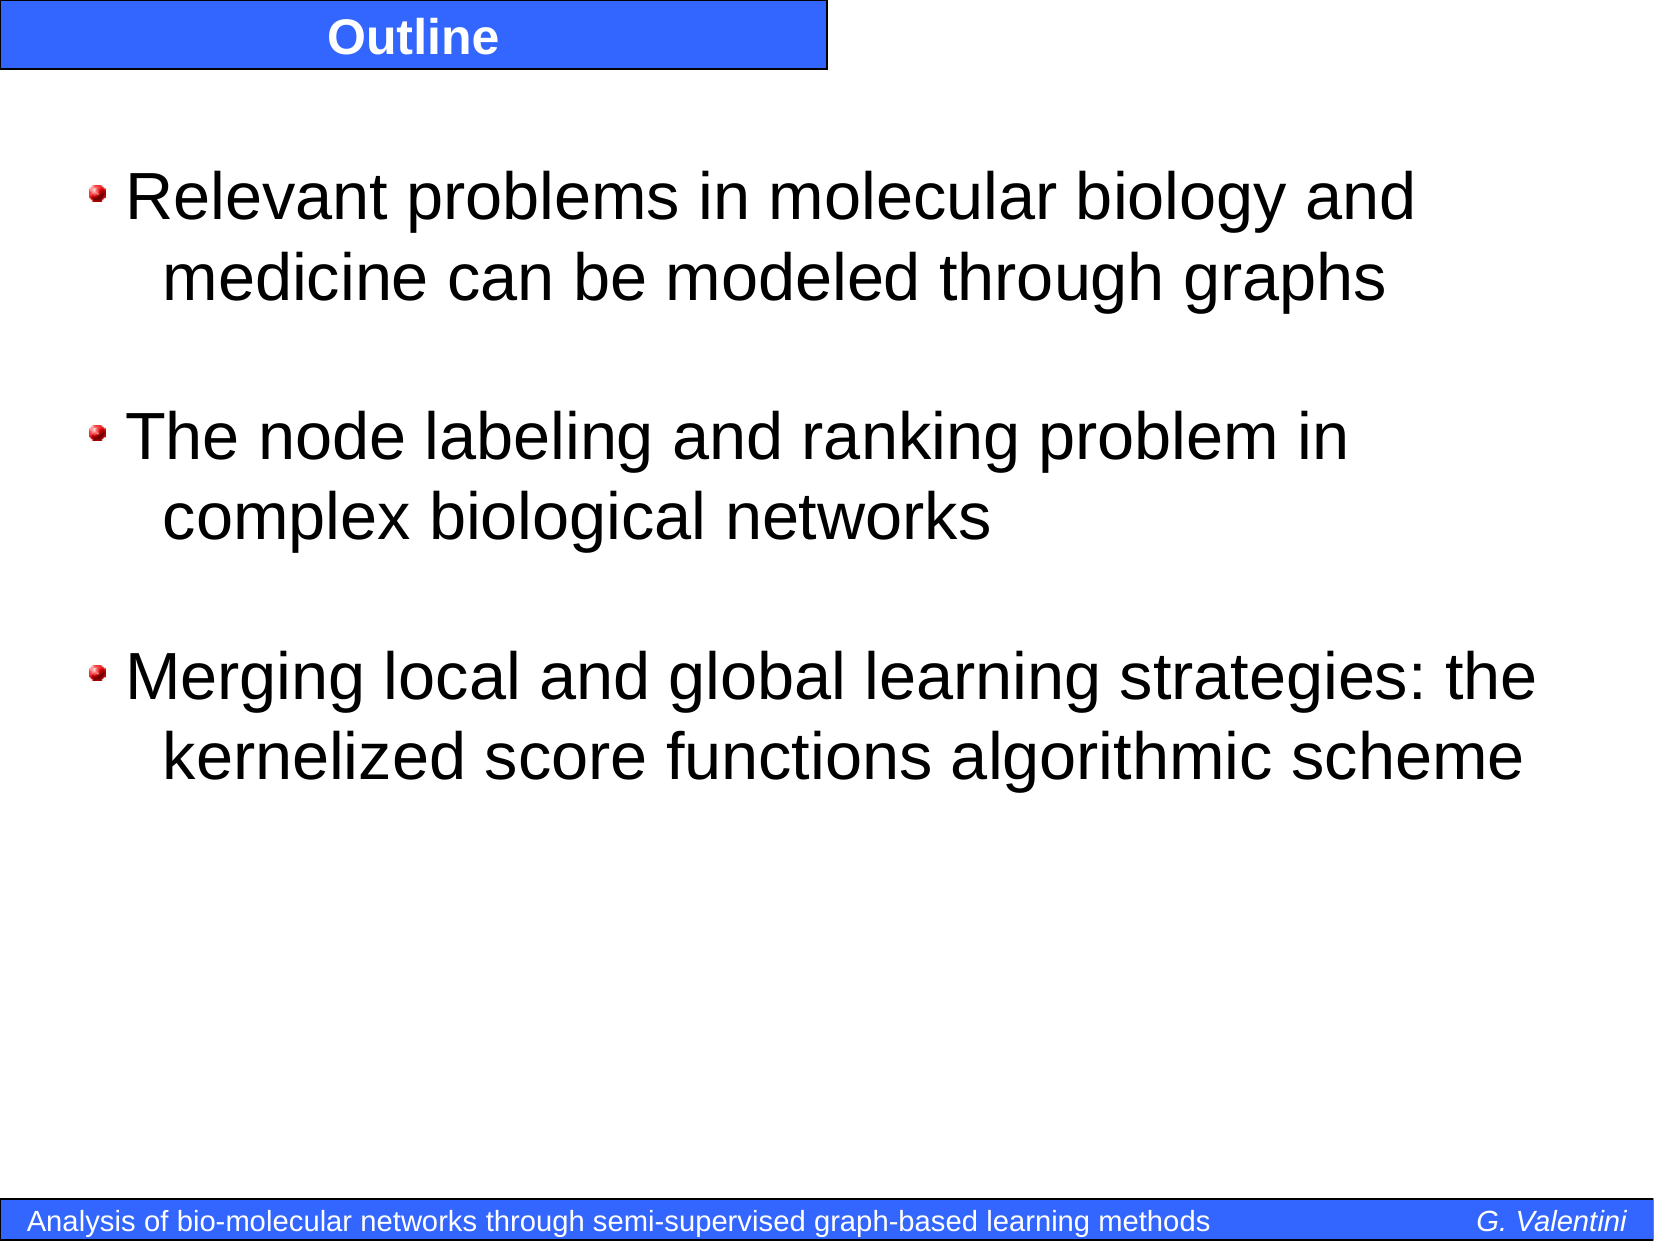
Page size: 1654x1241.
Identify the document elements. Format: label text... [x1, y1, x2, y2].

picture [89, 425, 106, 441]
text_box Outline [0, 0, 827, 69]
text_box Relevant problems in molecular biology and medicine can be modeled through graphs The node labeling and ranking problem in complex biological networks Merging local and global learning strategies: the kernelized score functions algorithmic scheme [37, 145, 1595, 1004]
text_box Analysis of bio-molecular networks through semi-supervised graph-based learning methods G. Valentini [0, 1198, 1654, 1241]
picture [89, 185, 106, 202]
picture [89, 665, 106, 681]
